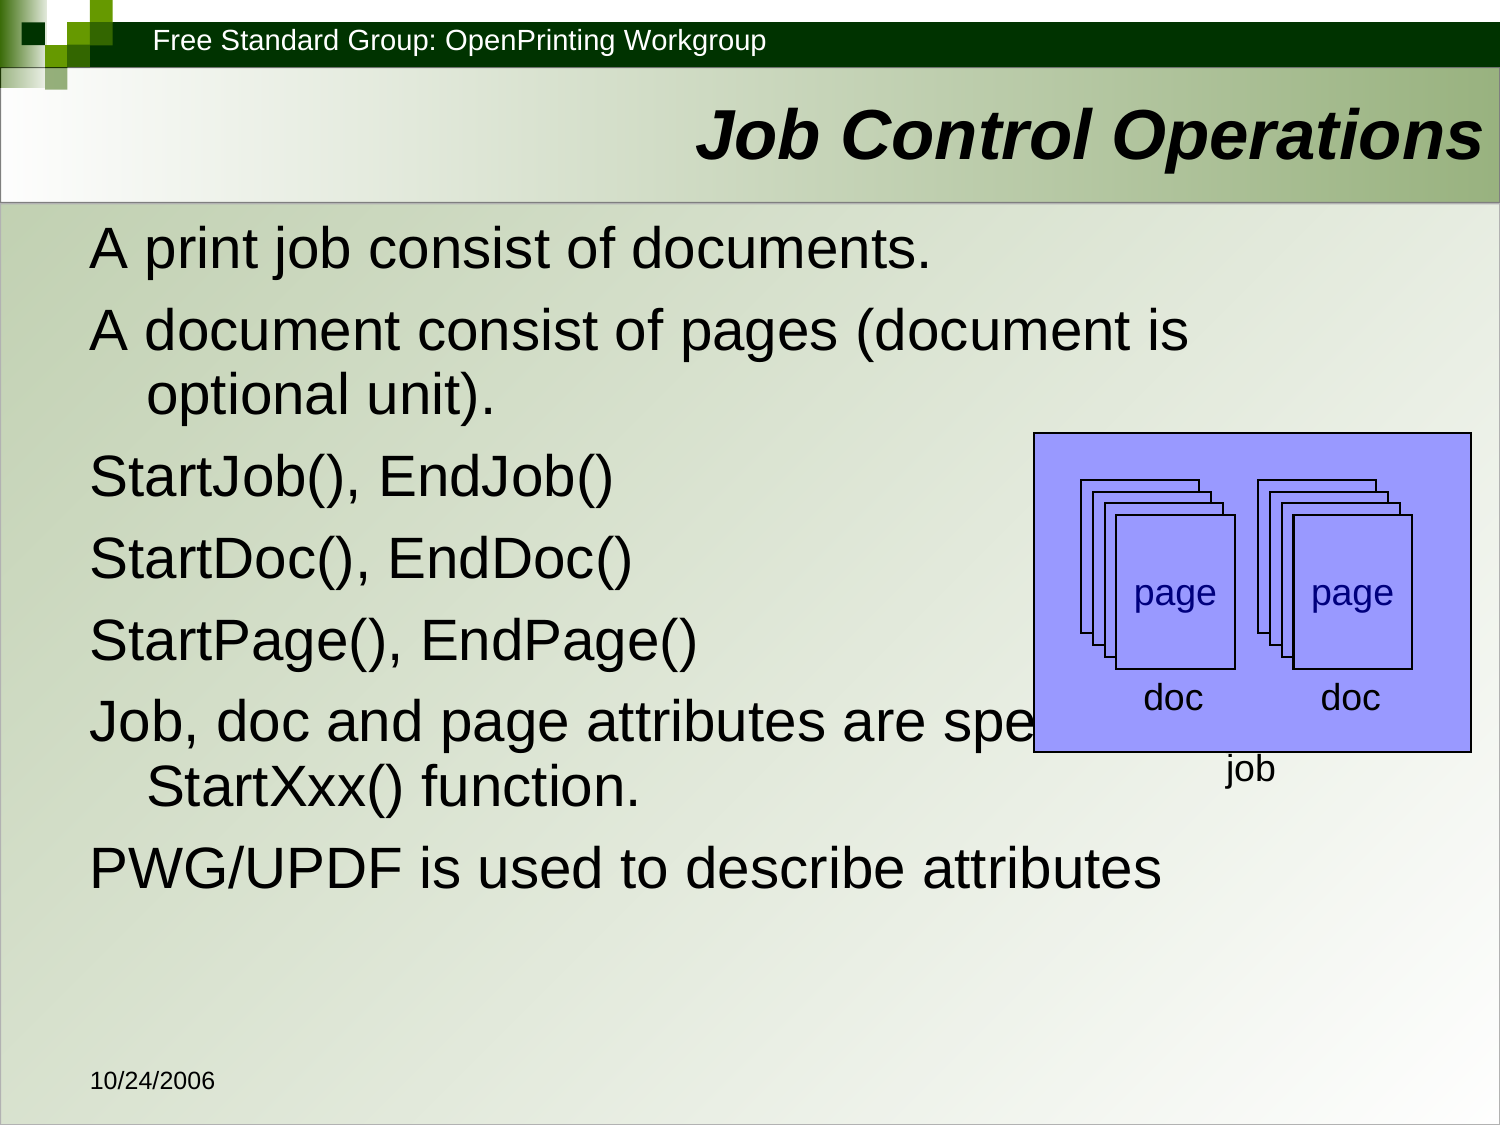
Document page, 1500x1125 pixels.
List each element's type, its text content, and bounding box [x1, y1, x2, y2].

text_box doc [1305, 669, 1396, 727]
text_box doc [1128, 669, 1219, 727]
text_box [1033, 432, 1471, 752]
list A print job consist of documents. A document consist of pages (document is optional unit). StartJob(), EndJob() StartDoc(), EndDoc() StartPage(), EndPage() Job, doc and page attributes are specified by each StartXxx() function. PWG/UPDF is used to describe attributes [75, 207, 1426, 1024]
text_box job [1211, 739, 1291, 798]
title Job Control Operations [0, 67, 1500, 203]
text_box page [1116, 515, 1235, 670]
text_box page [1293, 515, 1412, 670]
